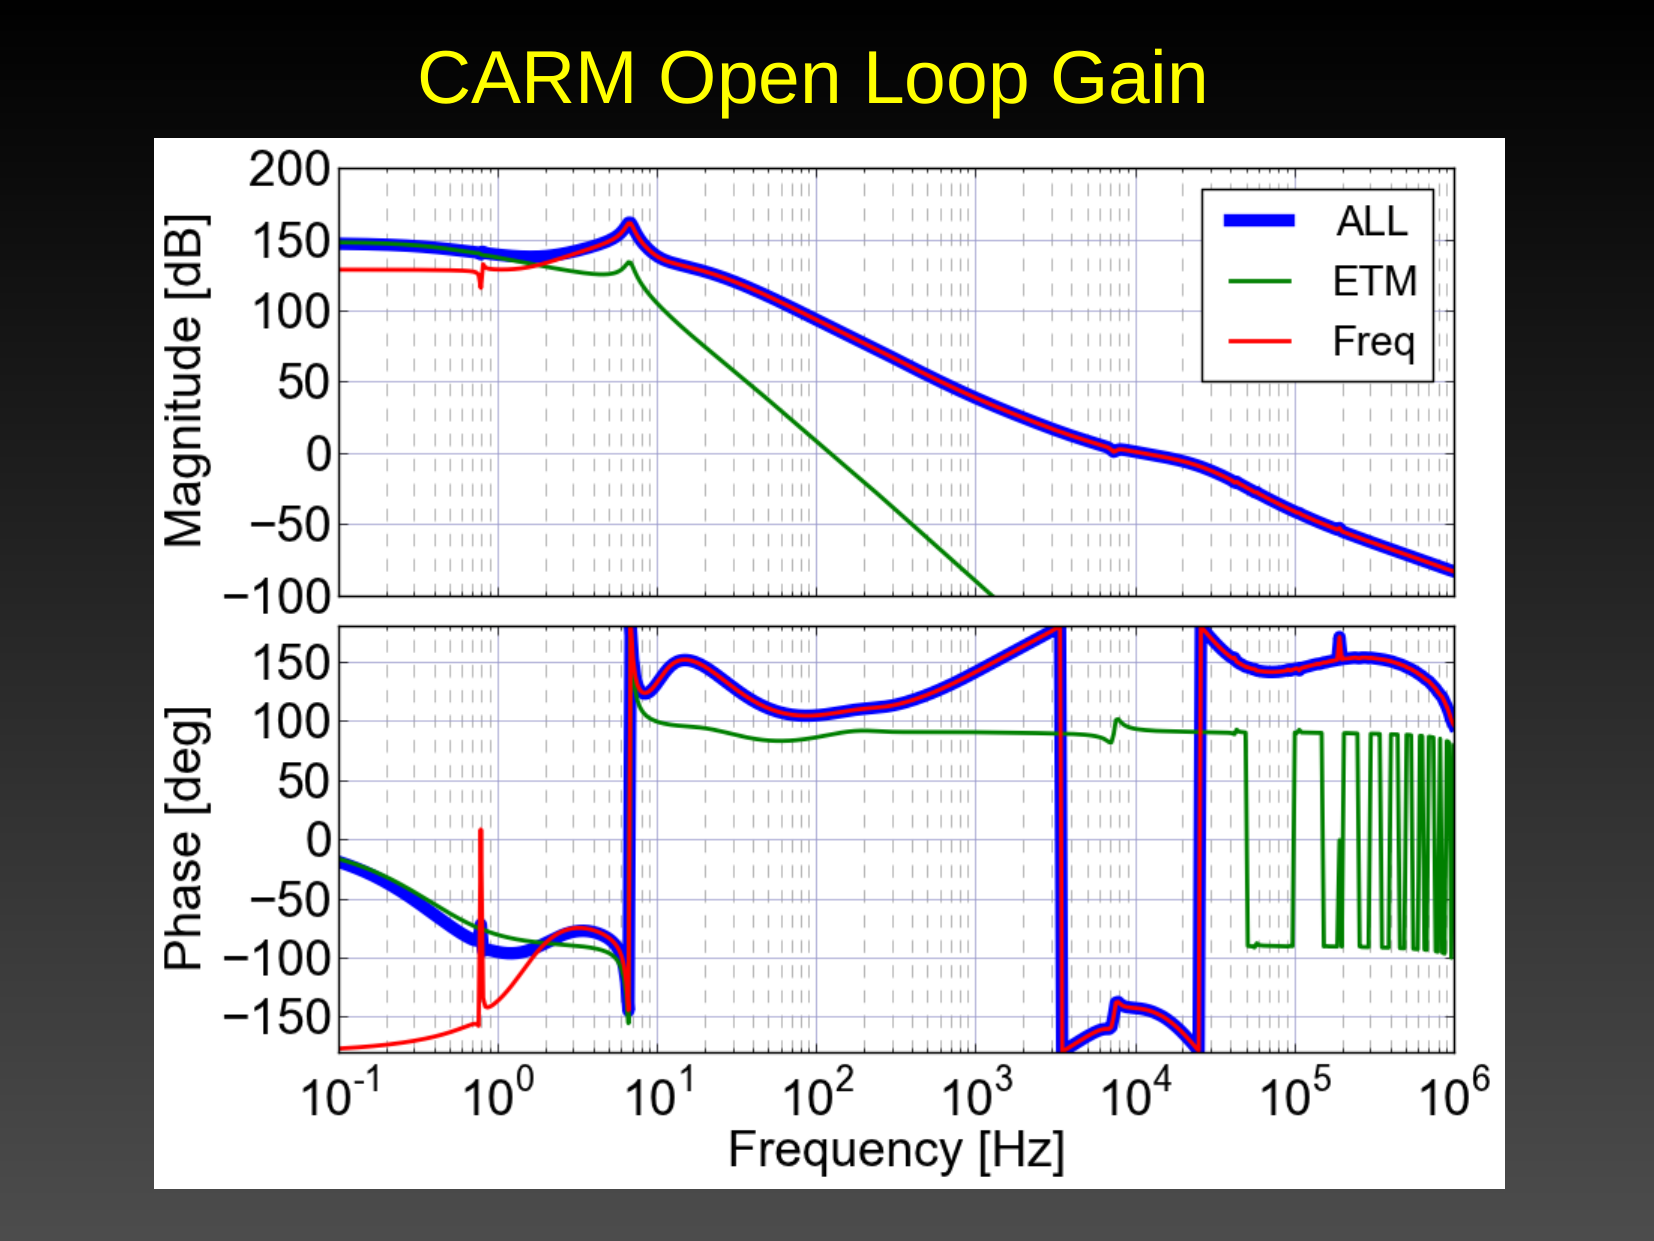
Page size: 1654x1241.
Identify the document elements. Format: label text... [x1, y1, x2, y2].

text_box CARM Open Loop Gain [402, 28, 1225, 127]
picture [154, 138, 1505, 1189]
